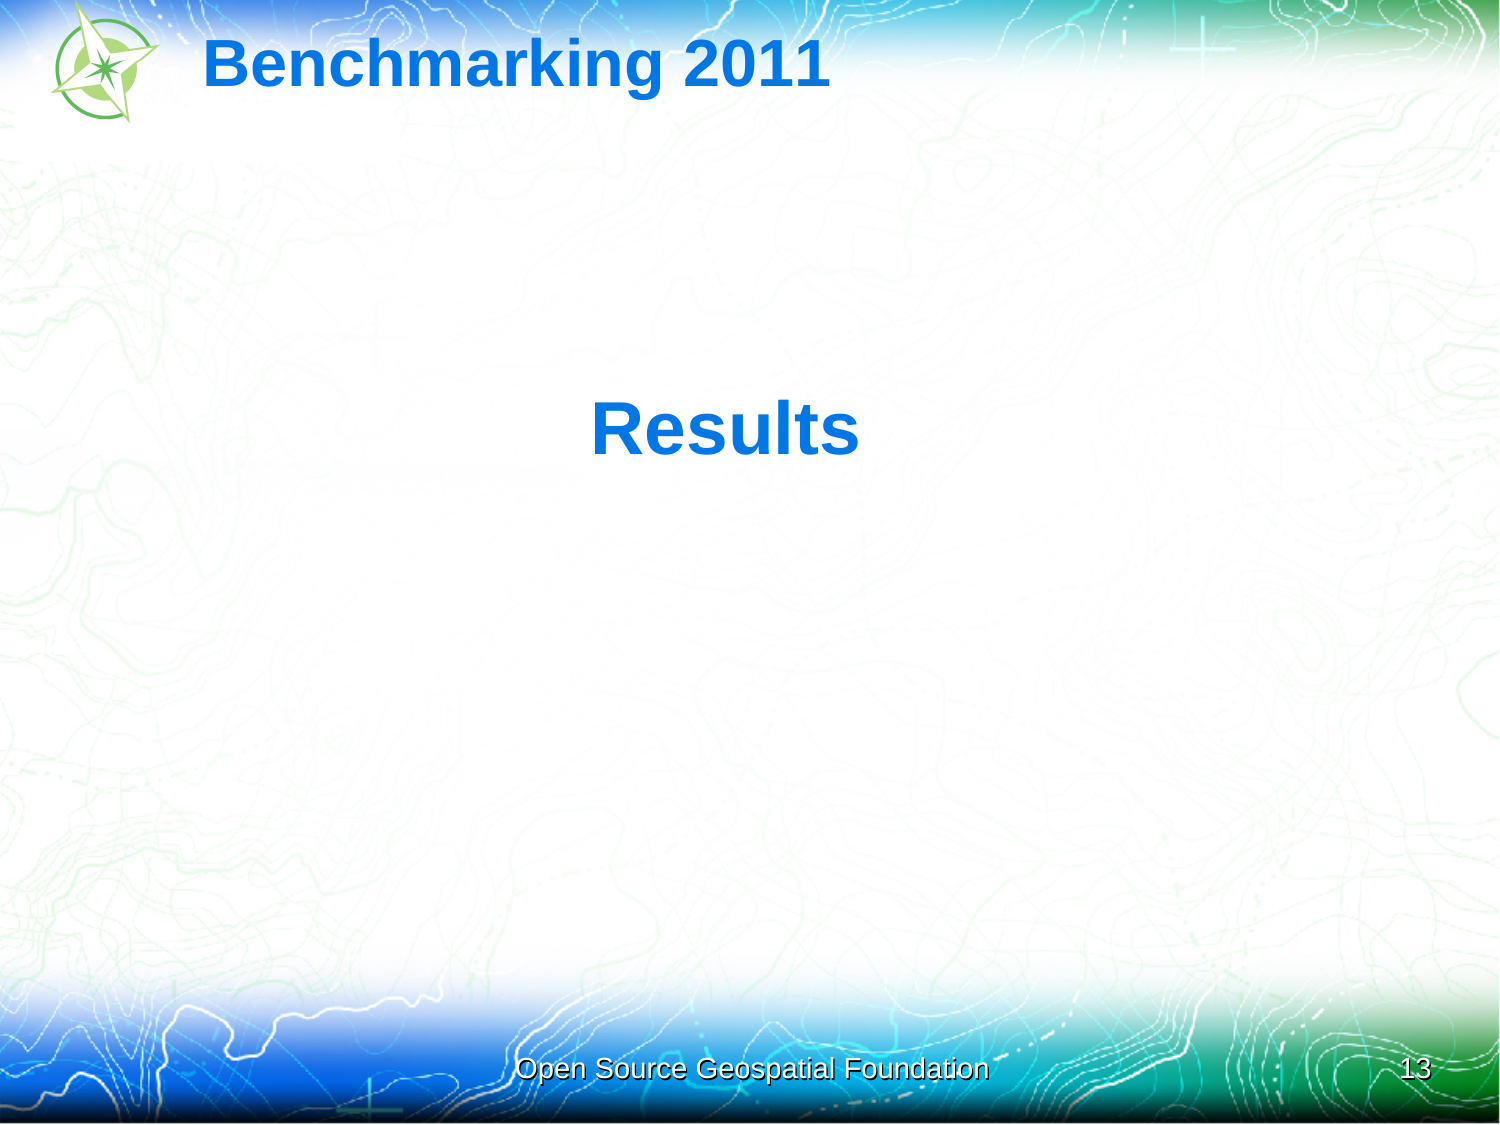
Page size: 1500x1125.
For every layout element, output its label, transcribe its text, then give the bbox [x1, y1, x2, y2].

picture [0, 0, 1500, 1125]
text_box Open Source Geospatial Foundation [383, 1045, 1122, 1112]
text_box <number> [1134, 1045, 1447, 1112]
title Results [575, 375, 938, 479]
title Benchmarking 2011 [187, 11, 1487, 113]
